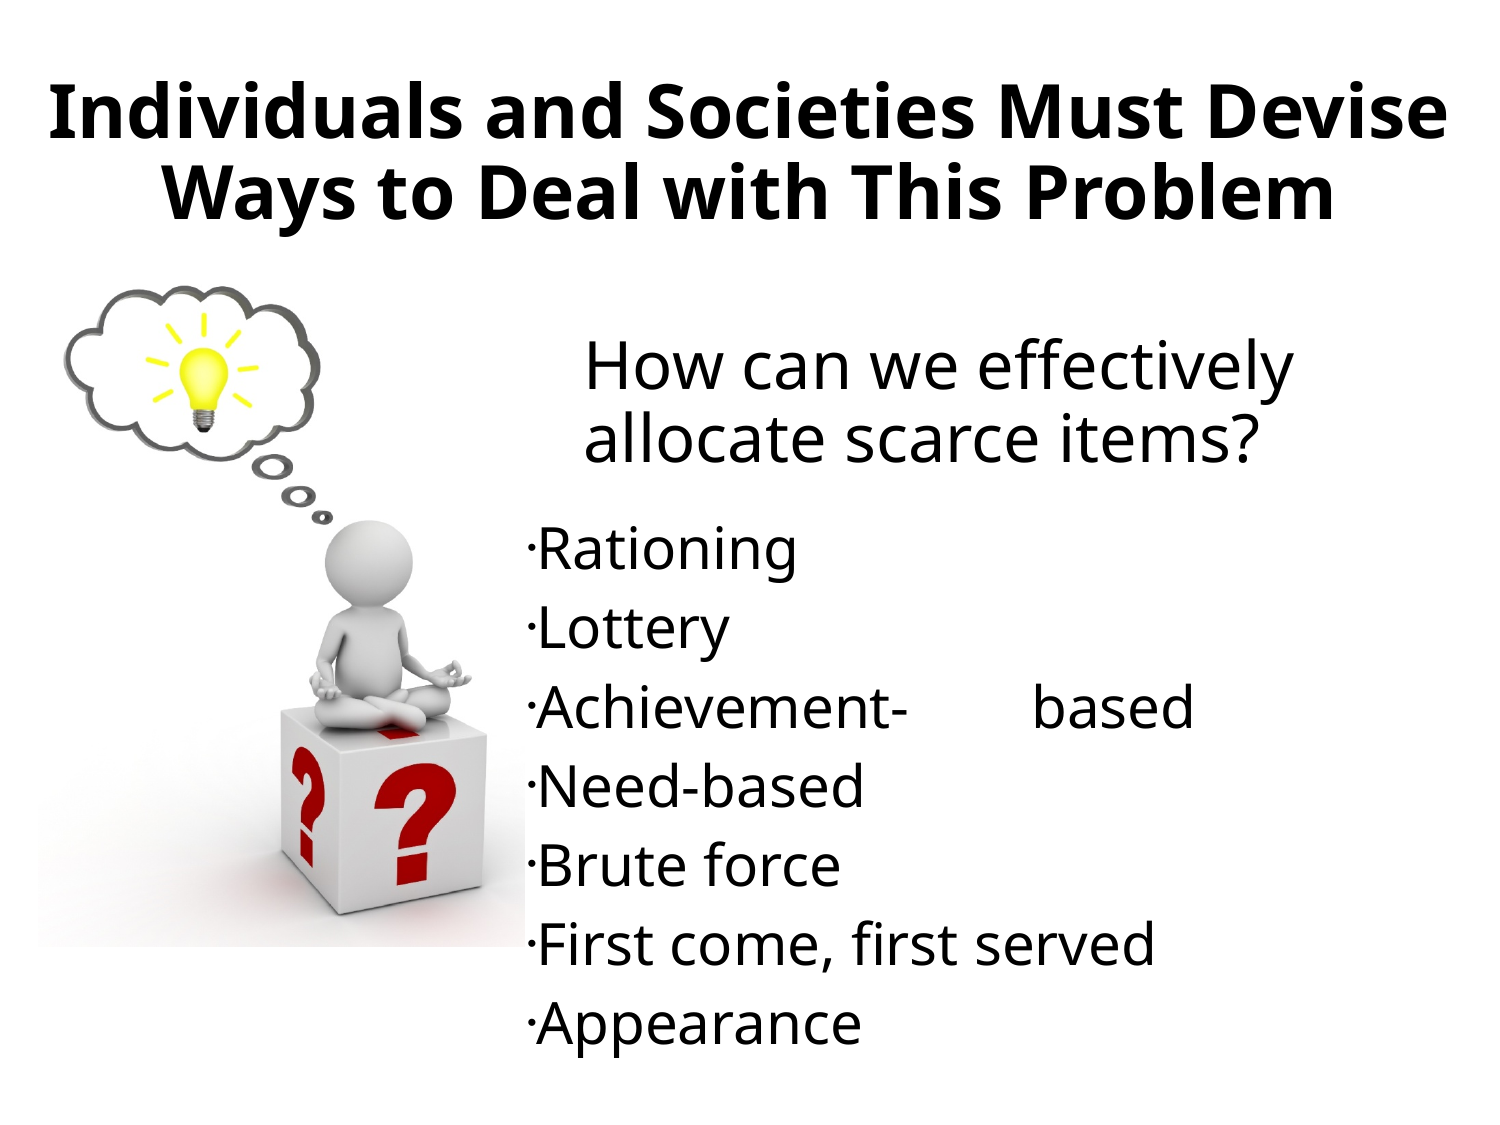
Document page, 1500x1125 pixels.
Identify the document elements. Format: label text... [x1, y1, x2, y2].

title Individuals and Societies Must Devise Ways to Deal with This Problem [31, 66, 1469, 255]
text_box Rationing Lottery Achievement- based Need-based Brute force First come, first served Appearance [512, 499, 1463, 1070]
list How can we effectively allocate scarce items? [568, 324, 1407, 493]
picture [38, 262, 525, 947]
